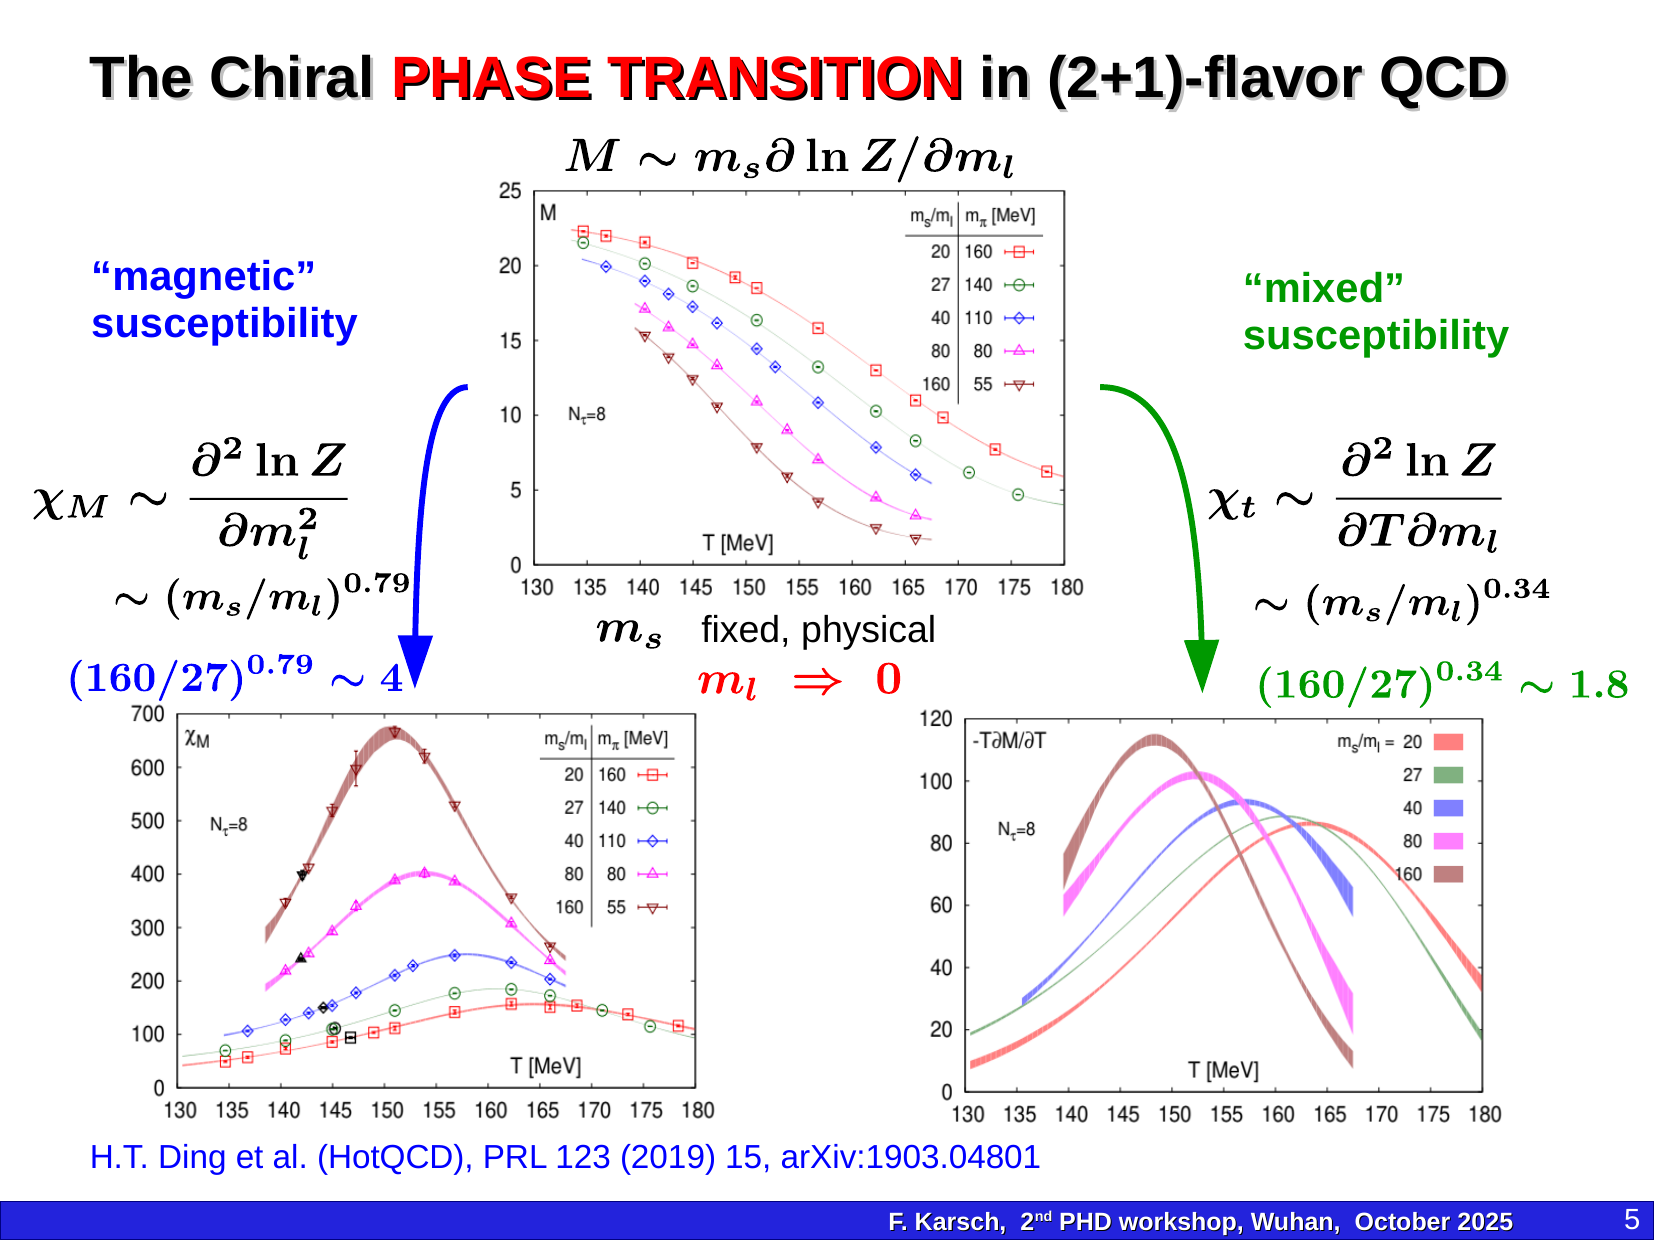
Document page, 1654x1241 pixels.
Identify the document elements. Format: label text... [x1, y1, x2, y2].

text_box fixed, physical [686, 601, 952, 658]
text_box H.T. Ding et al. (HotQCD), PRL 123 (2019) 15, arXiv:1903.04801 [75, 1127, 1276, 1184]
picture [98, 688, 732, 1127]
text_box “magnetic” susceptibility [76, 245, 373, 354]
text_box [1206, 437, 1502, 553]
text_box [1252, 578, 1551, 626]
picture [886, 693, 1519, 1137]
text_box [563, 135, 1016, 183]
text_box [112, 572, 411, 620]
text_box [696, 662, 903, 701]
text_box [1255, 661, 1630, 708]
text_box [595, 620, 664, 649]
picture [467, 183, 1101, 609]
text_box The Chiral PHASE TRANSITION in (2+1)-flavor QCD [75, 37, 1640, 183]
text_box [66, 654, 404, 702]
text_box [31, 437, 348, 560]
text_box “mixed” susceptibility [1228, 257, 1525, 366]
